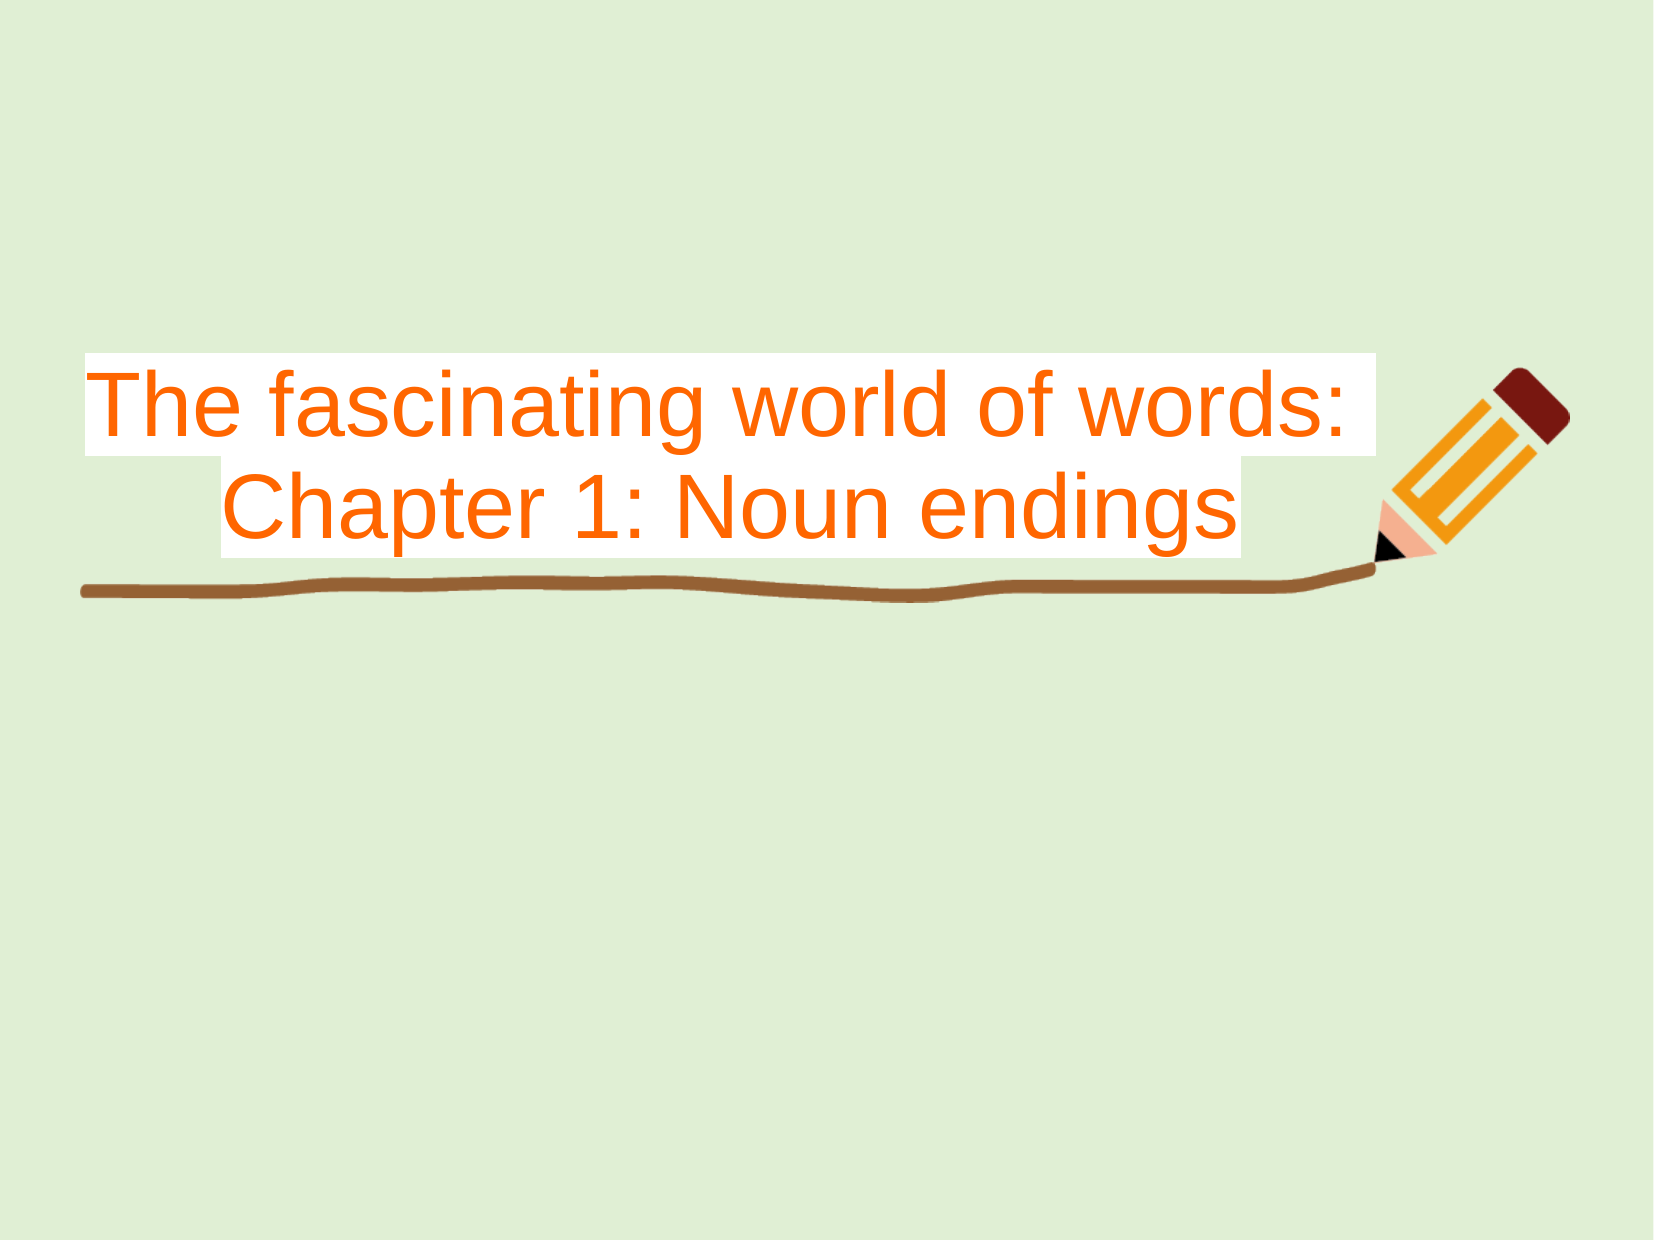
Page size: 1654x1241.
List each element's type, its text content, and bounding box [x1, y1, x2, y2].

title The fascinating world of words: Chapter 1: Noun endings [82, 352, 1379, 560]
picture [80, 367, 1570, 603]
